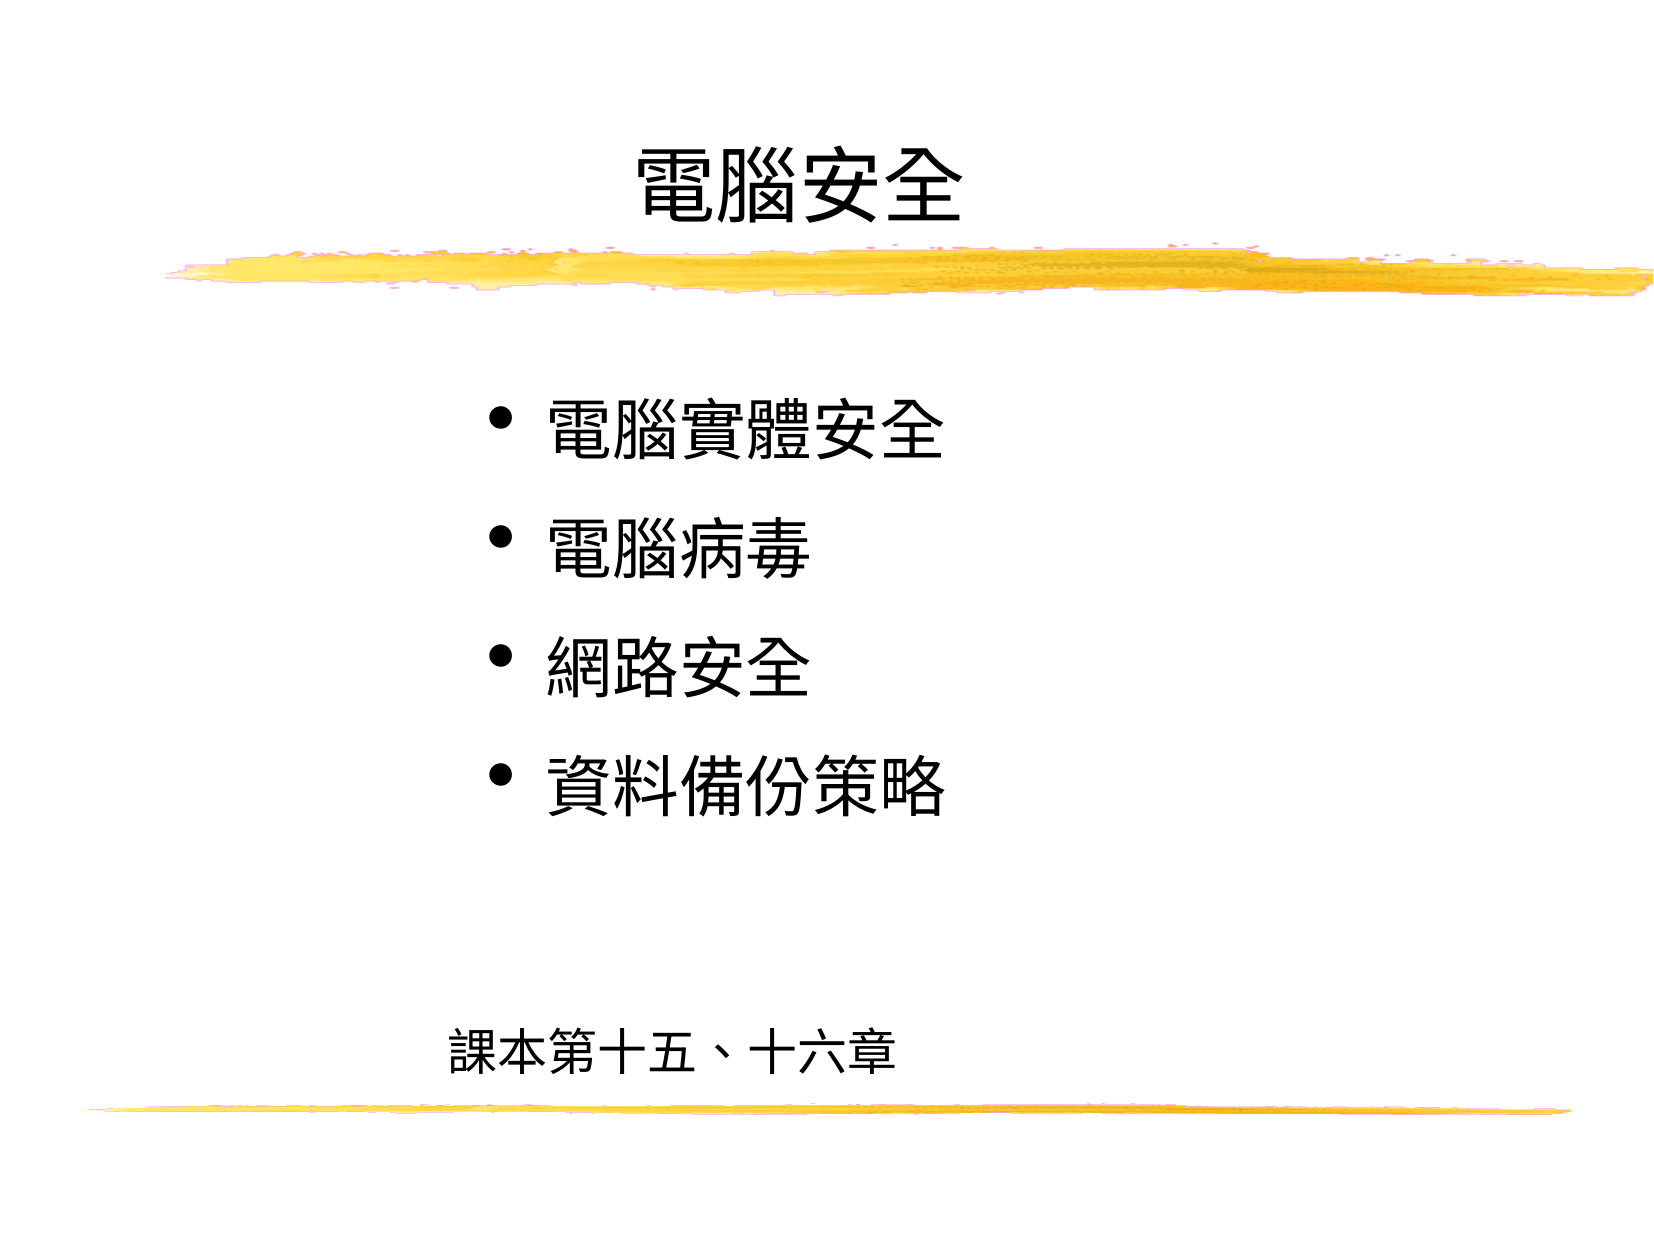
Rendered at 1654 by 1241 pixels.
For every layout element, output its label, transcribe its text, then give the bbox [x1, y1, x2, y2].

text_box 課本第十五、十六章 [447, 1006, 898, 1067]
picture [165, 237, 1654, 308]
title 電腦安全 [96, 41, 1502, 249]
picture [82, 1102, 1571, 1117]
list 電腦實體安全 電腦病毒 網路安全 資料備份策略 [474, 361, 1550, 811]
